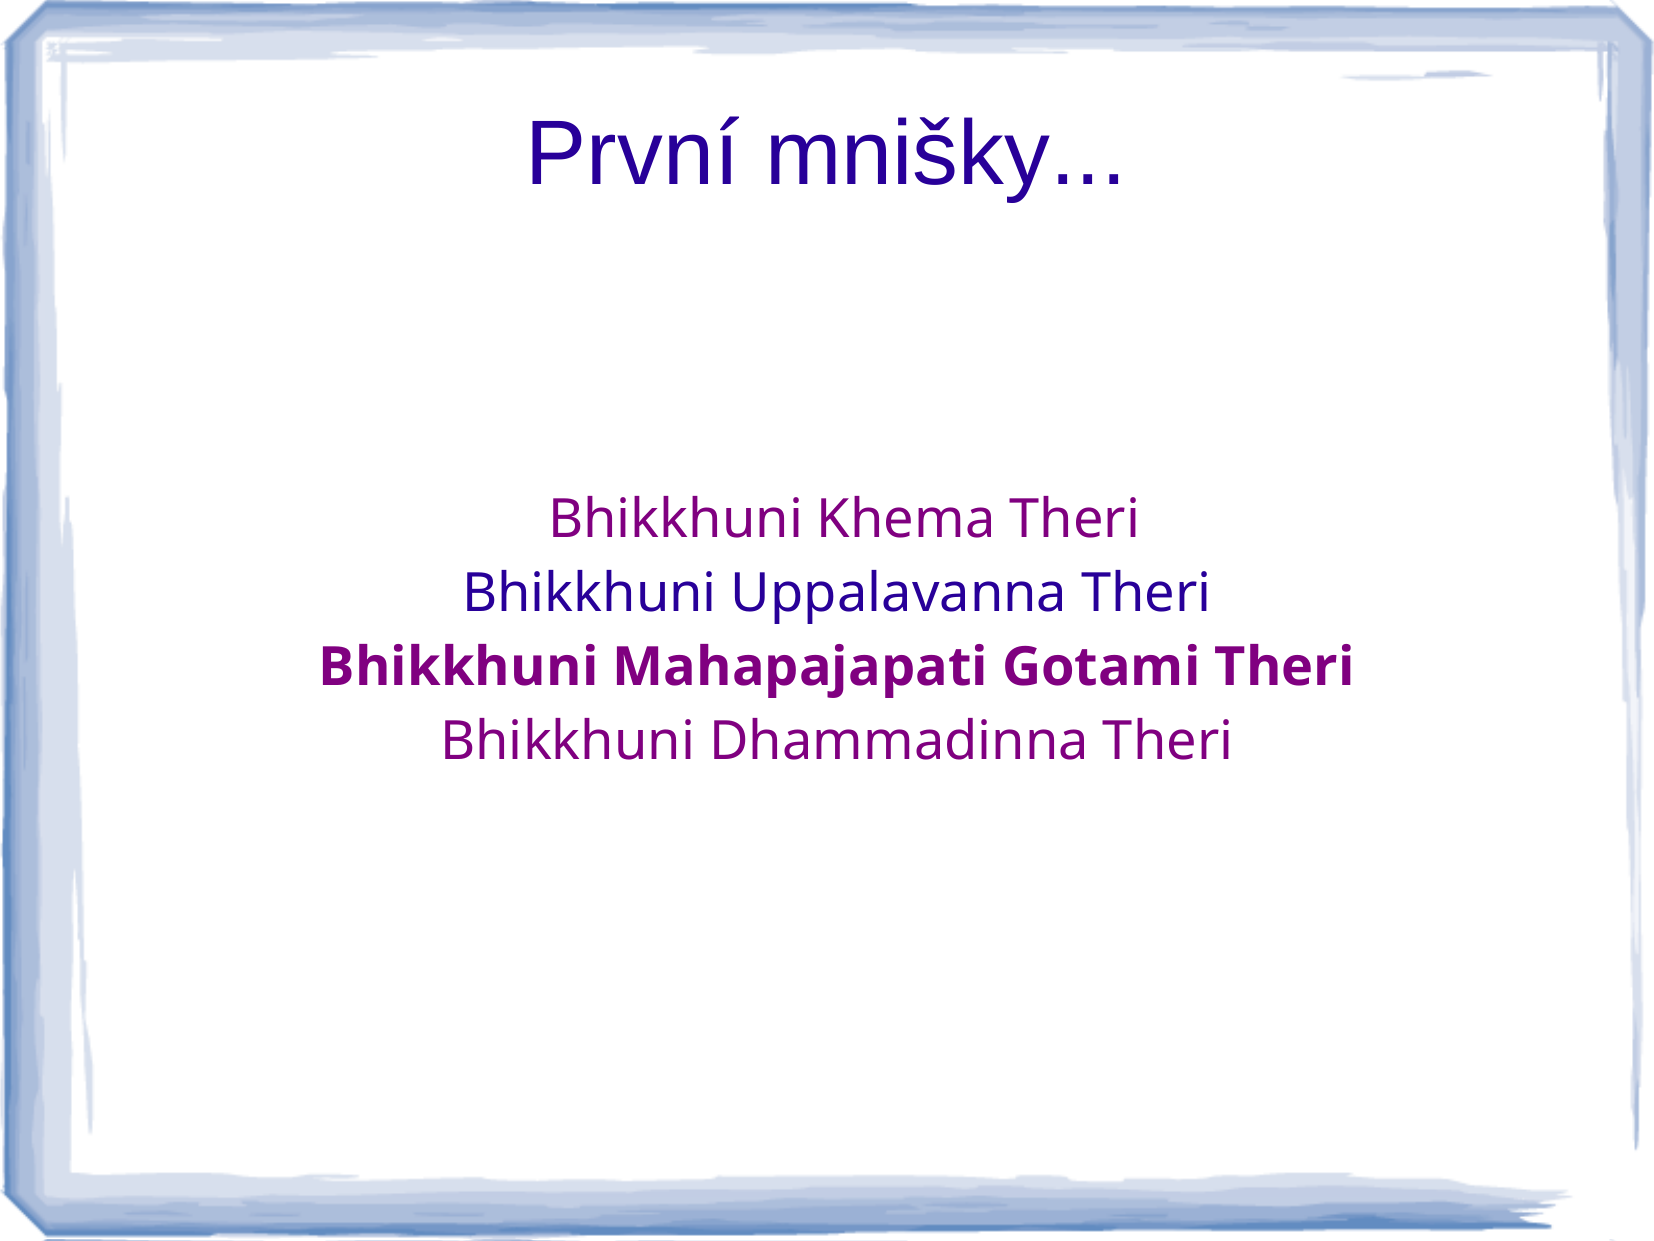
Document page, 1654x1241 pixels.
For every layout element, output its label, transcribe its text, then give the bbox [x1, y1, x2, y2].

title První mnišky... [82, 49, 1571, 257]
subtitle Bhikkhuni Khema Theri Bhikkhuni Uppalavanna Theri Bhikkhuni Mahapajapati Gotami Theri Bhikkhuni Dhammadinna Theri [118, 324, 1571, 1004]
picture [0, 0, 1654, 1241]
